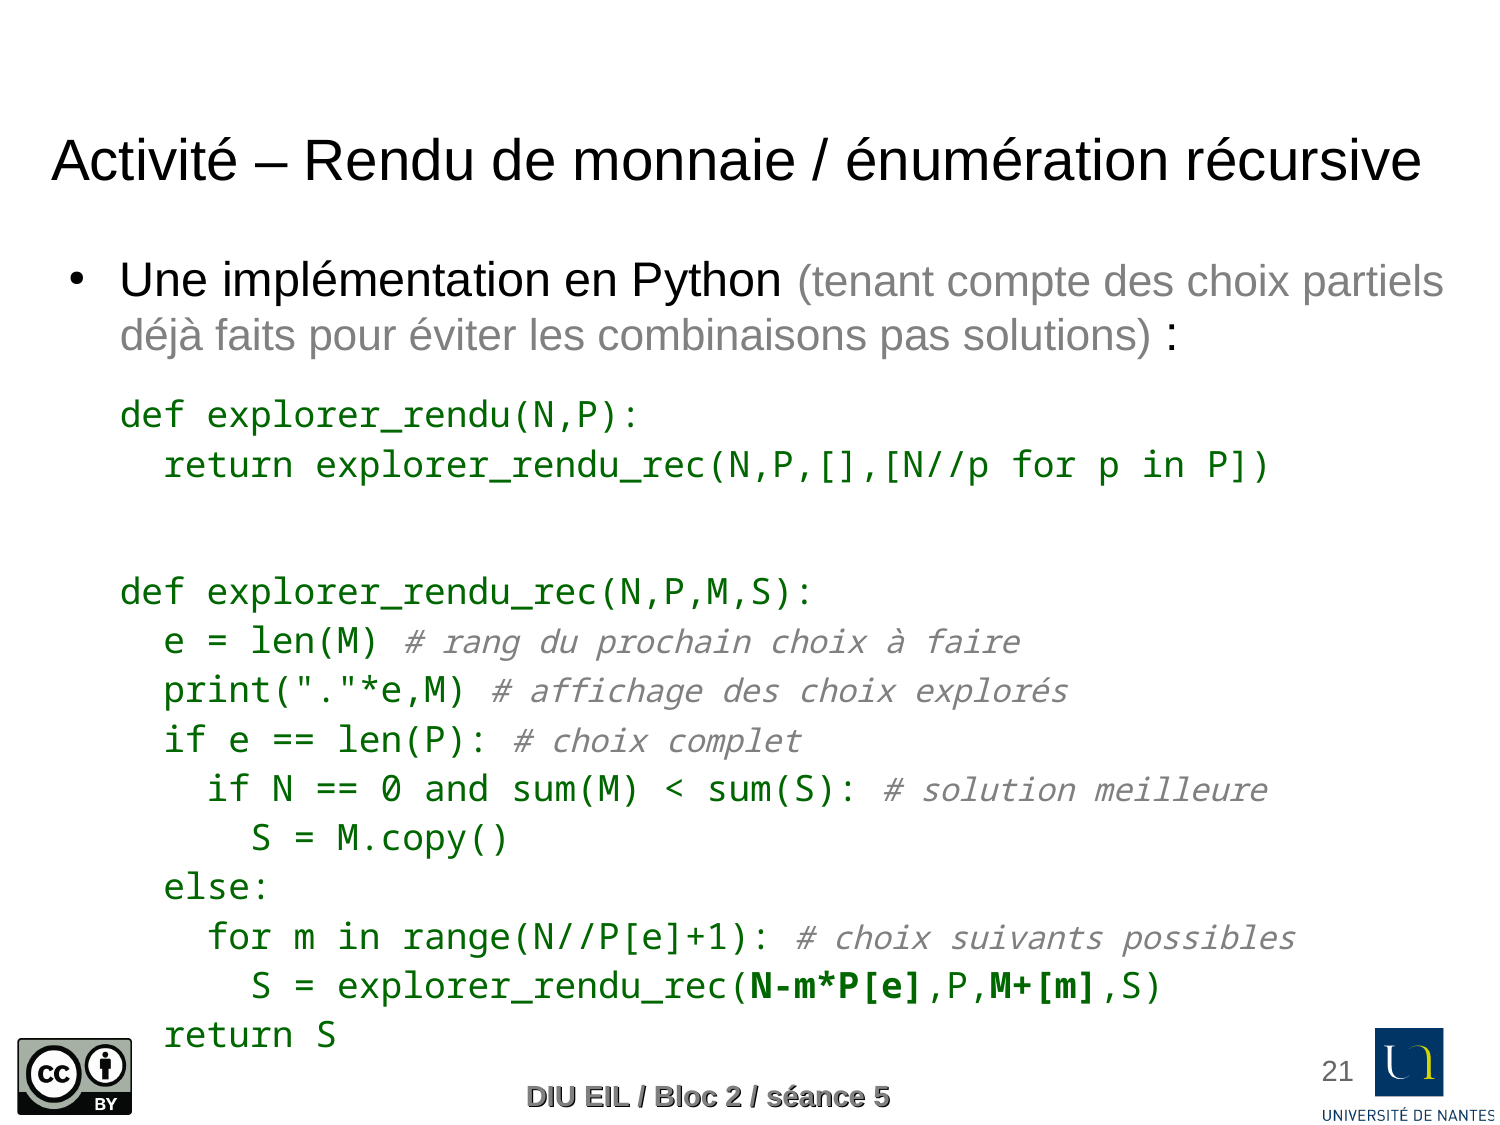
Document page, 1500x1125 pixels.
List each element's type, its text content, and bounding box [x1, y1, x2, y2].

title Activité – Rendu de monnaie / énumération récursive [51, 97, 1449, 223]
picture [1323, 1028, 1495, 1121]
list Une implémentation en Python (tenant compte des choix partiels déjà faits pour éviter les combinaisons pas solutions) : def explorer_rendu(N,P): return explorer_rendu_rec(N,P,[],[N//p for p in P]) def explorer_rendu_rec(N,P,M,S): e = len(M) # rang du prochain choix à faire print("."*e,M) # affichage des choix explorés if e == len(P): # choix complet if N == 0 and sum(M) < sum(S): # solution meilleure S = M.copy() else: for m in range(N//P[e]+1): # choix suivants possibles S = explorer_rendu_rec(N-m*P[e],P,M+[m],S) return S [51, 252, 1449, 1064]
picture [17, 1038, 132, 1115]
